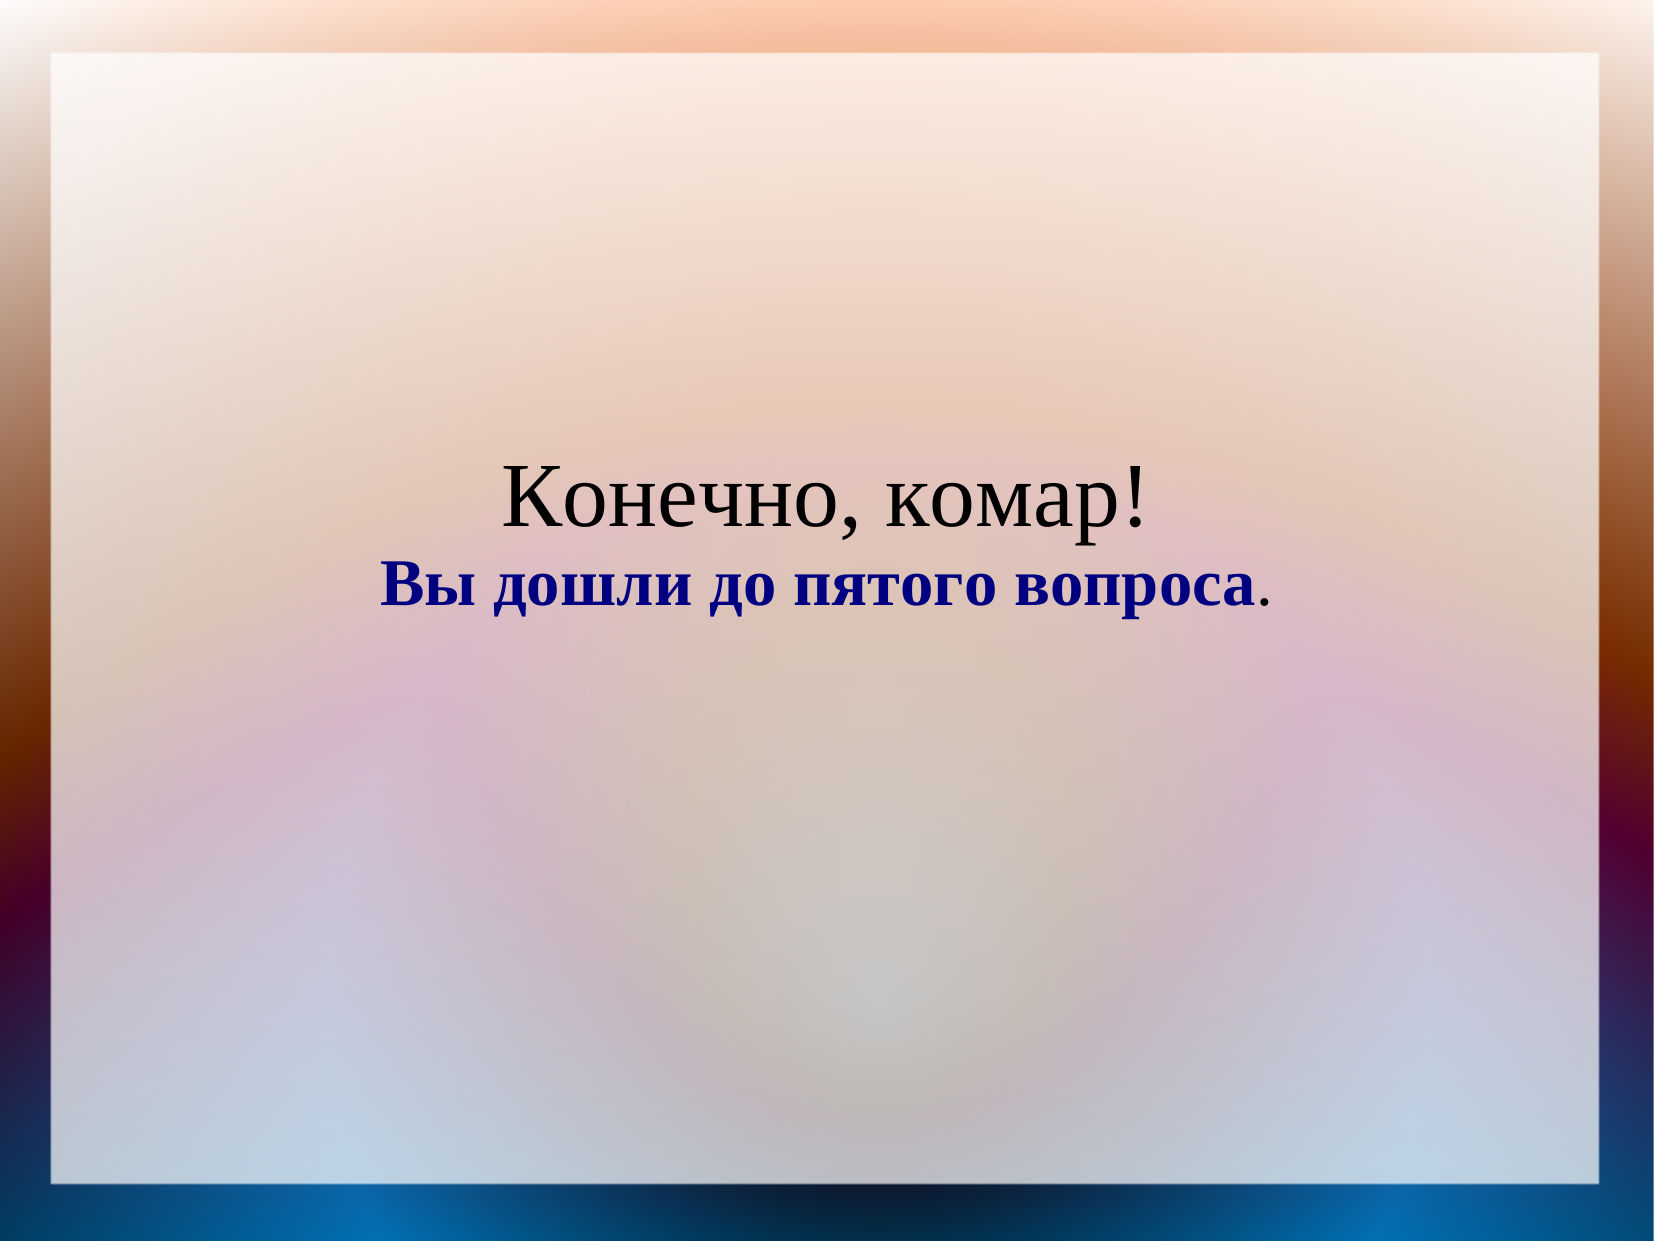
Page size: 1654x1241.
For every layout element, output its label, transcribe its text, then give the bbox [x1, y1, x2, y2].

picture [0, 0, 1654, 1241]
subtitle Конечно, комар! Вы дошли до пятого вопроса. [82, 55, 1571, 1010]
